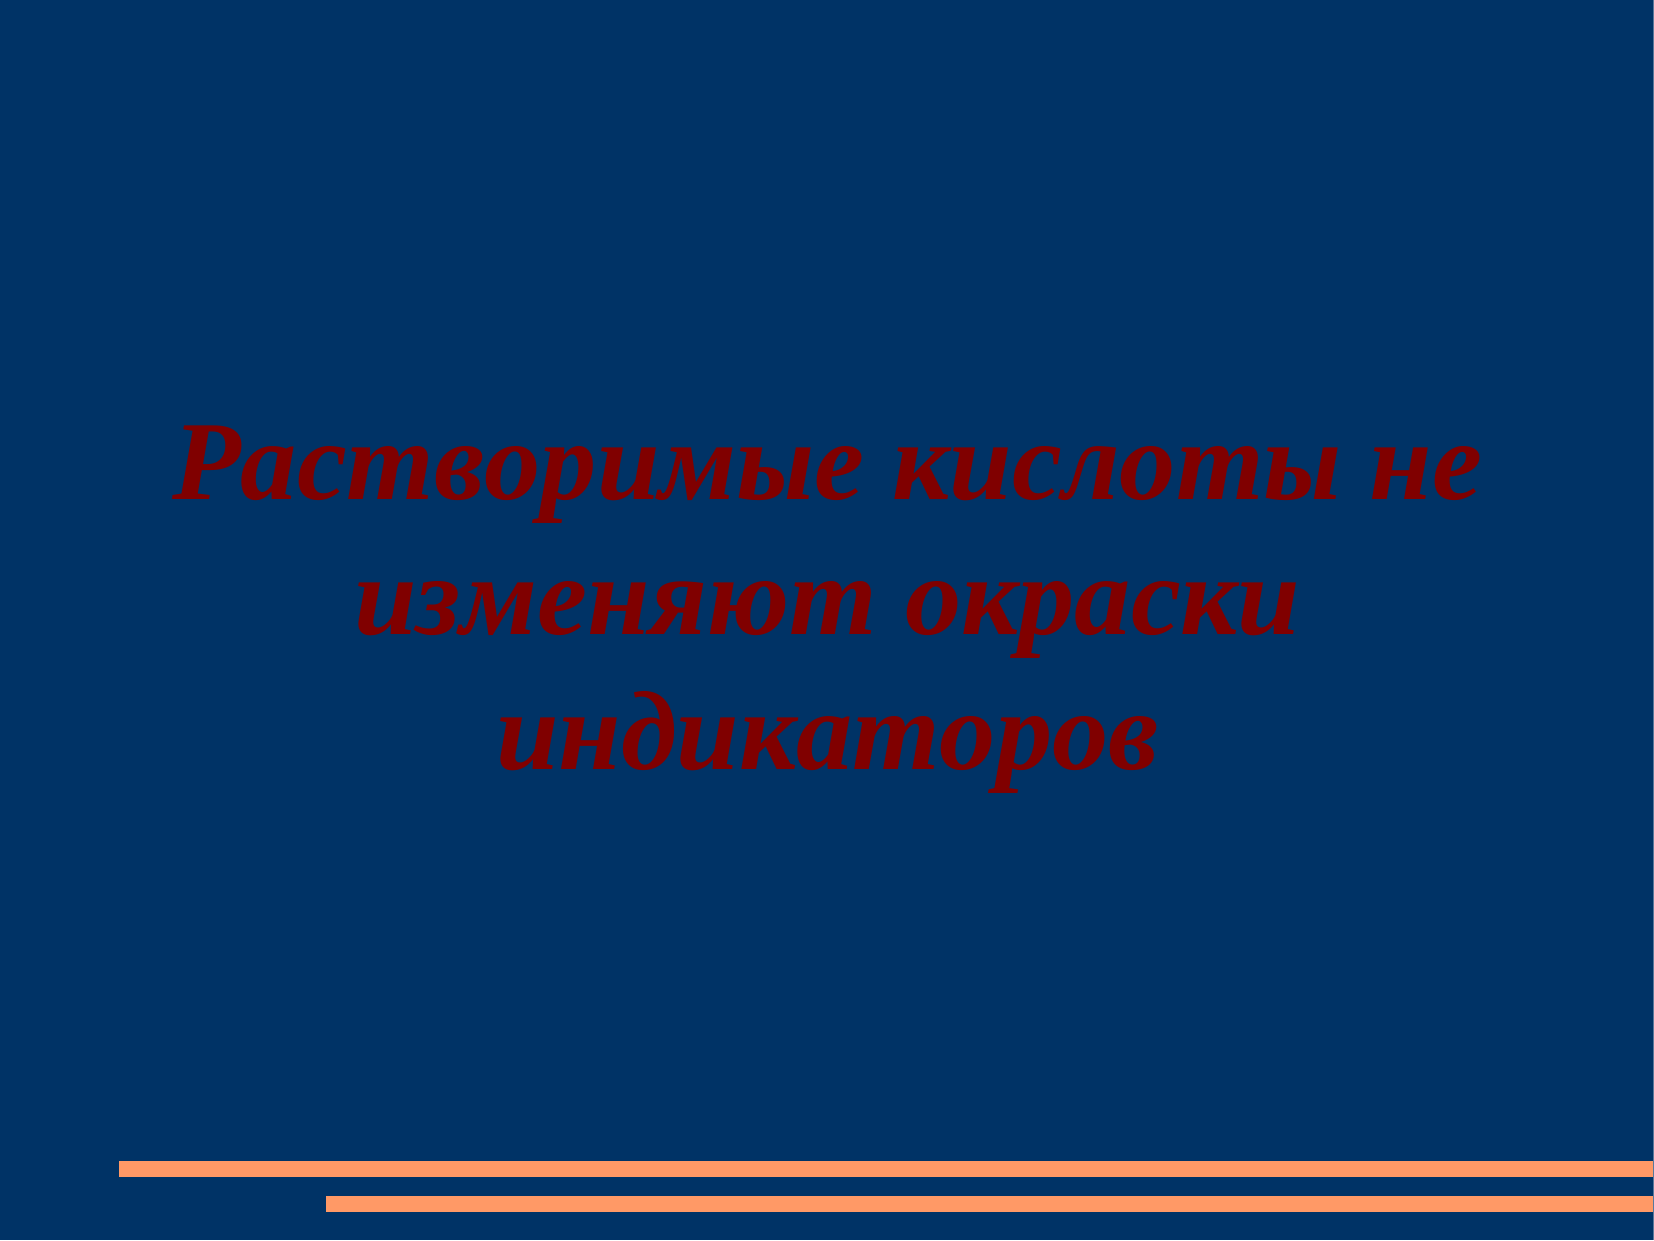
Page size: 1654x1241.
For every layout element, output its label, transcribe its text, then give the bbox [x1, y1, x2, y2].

subtitle Растворимые кислоты не изменяют окраски индикаторов [121, 53, 1534, 1125]
